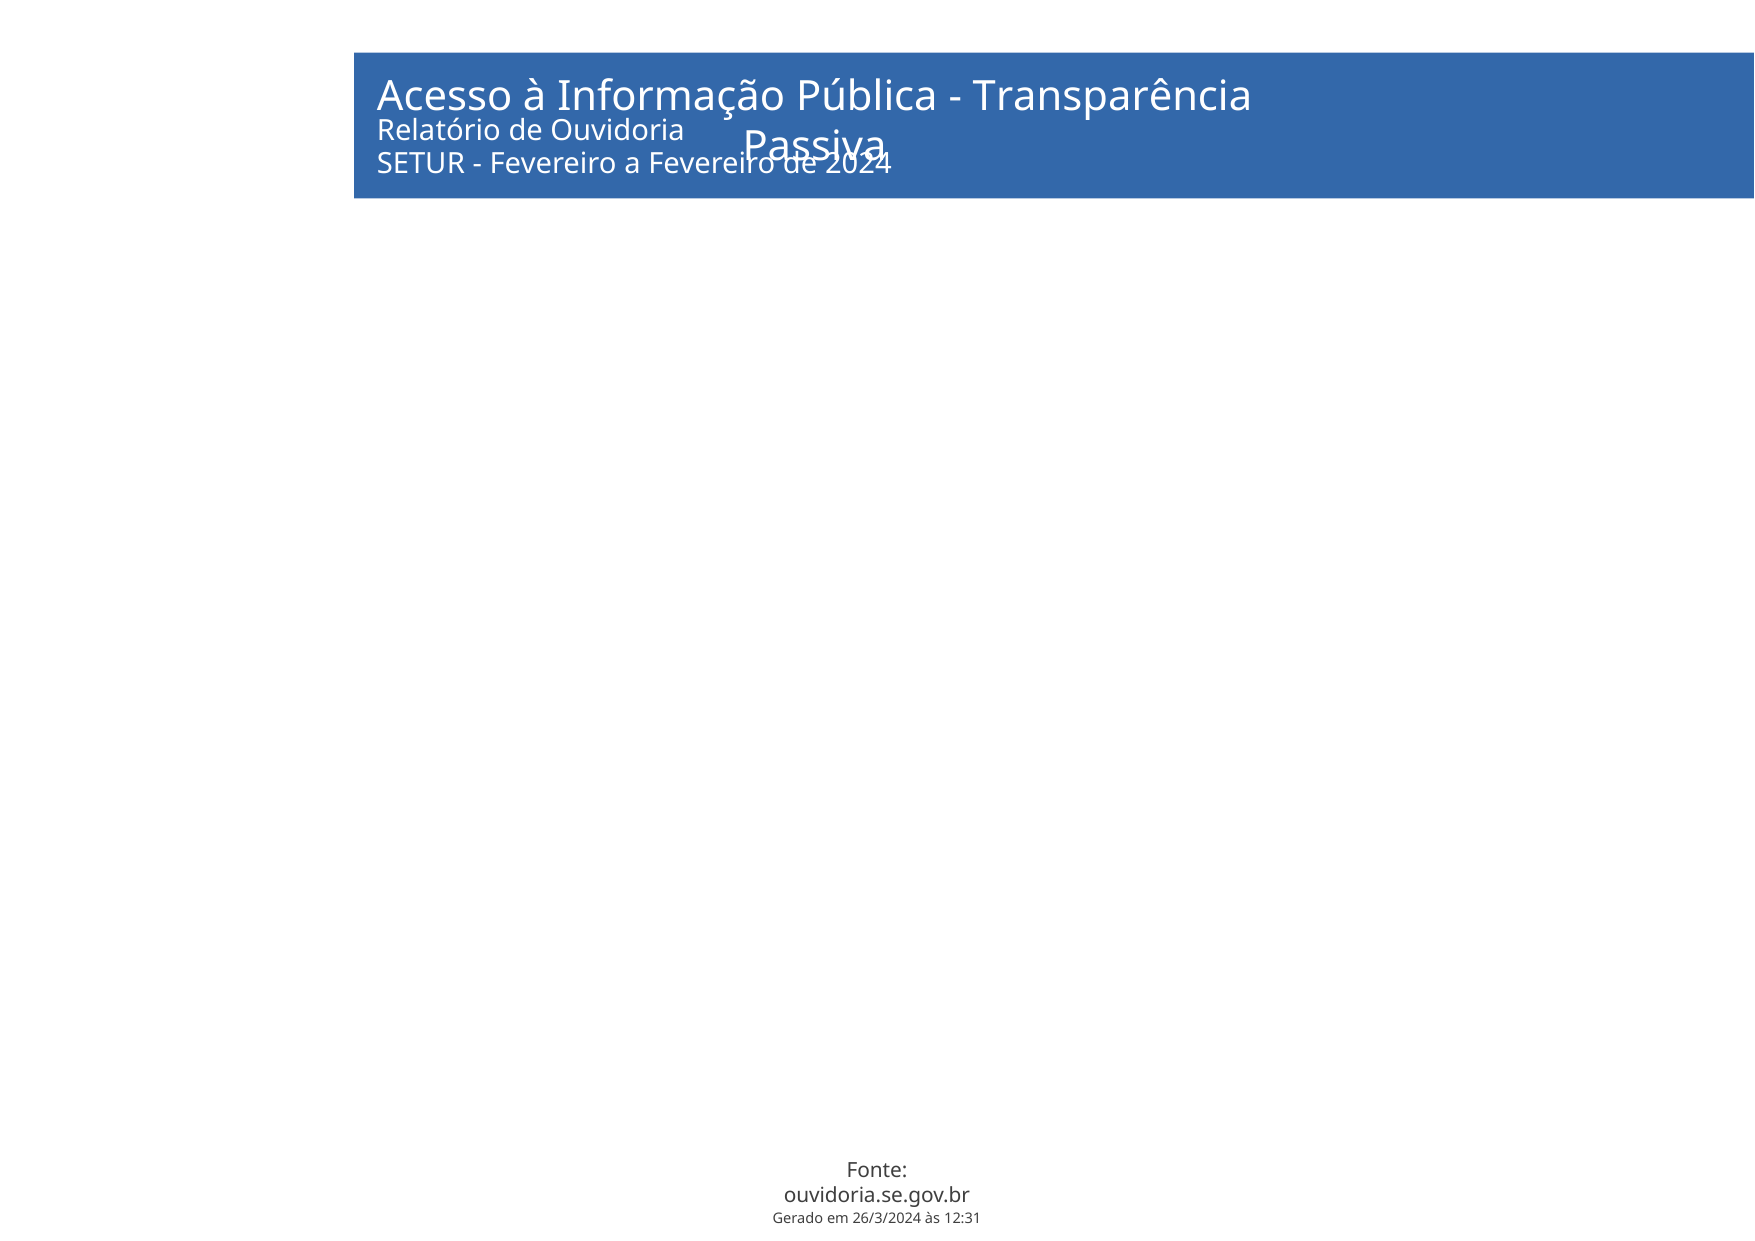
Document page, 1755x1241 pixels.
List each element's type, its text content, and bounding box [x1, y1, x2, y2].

text_box Fonte: ouvidoria.se.gov.br Gerado em 26/3/2024 às 12:31 [754, 1156, 1000, 1204]
text_box Relatório de Ouvidoria SETUR - Fevereiro a Fevereiro de 2024 [374, 110, 897, 182]
title Acesso à Informação Pública - Transparência Passiva [374, 66, 1380, 122]
